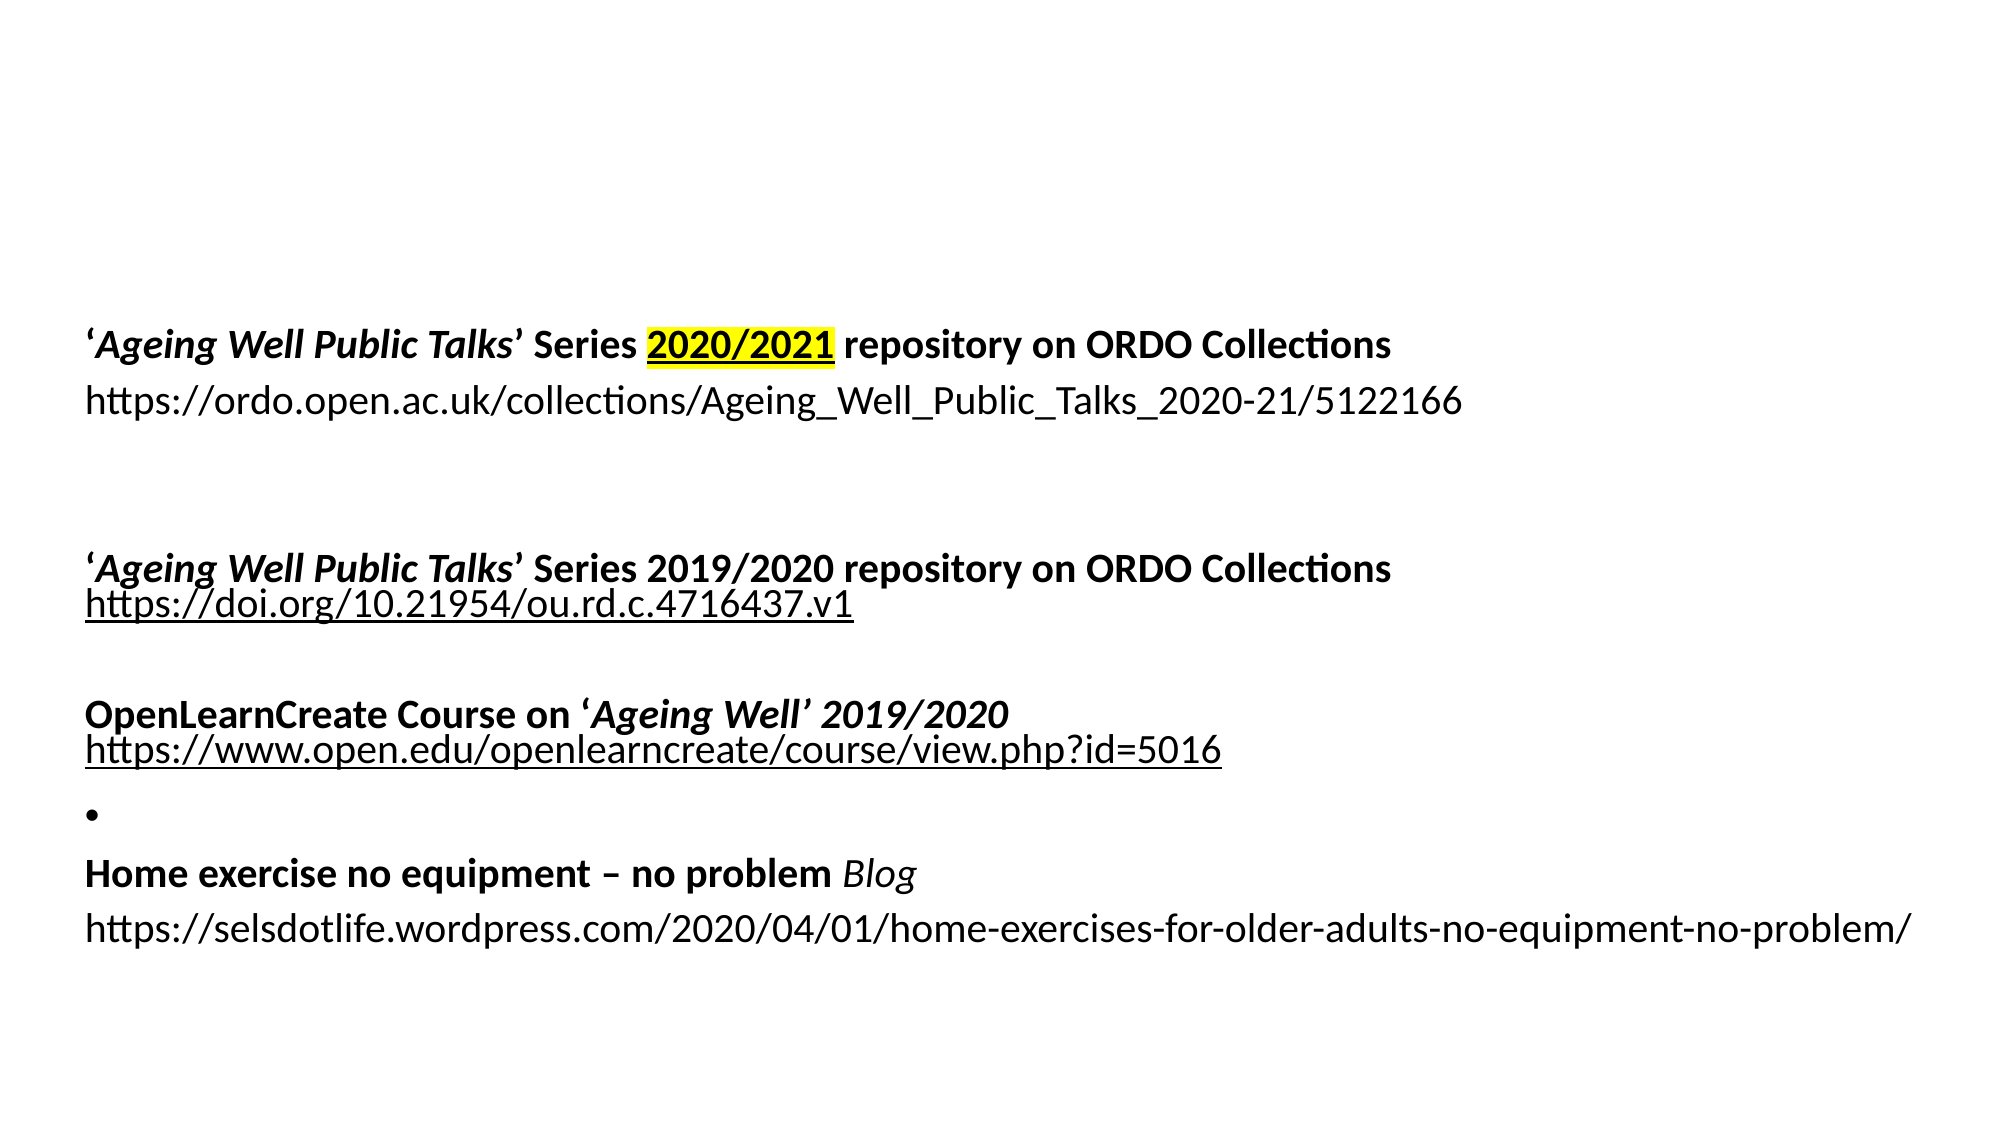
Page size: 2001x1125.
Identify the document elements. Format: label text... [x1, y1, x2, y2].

list ‘Ageing Well Public Talks’ Series 2020/2021 repository on ORDO Collections https://ordo.open.ac.uk/collections/Ageing_Well_Public_Talks_2020-21/5122166 ‘Ageing Well Public Talks’ Series 2019/2020 repository on ORDO Collections https://doi.org/10.21954/ou.rd.c.4716437.v1 OpenLearnCreate Course on ‘Ageing Well’ 2019/2020 https://www.open.edu/openlearncreate/course/view.php?id=5016 Home exercise no equipment – no problem Blog https://selsdotlife.wordpress.com/2020/04/01/home-exercises-for-older-adults-no-equipment-no-problem/ [69, 201, 1948, 958]
